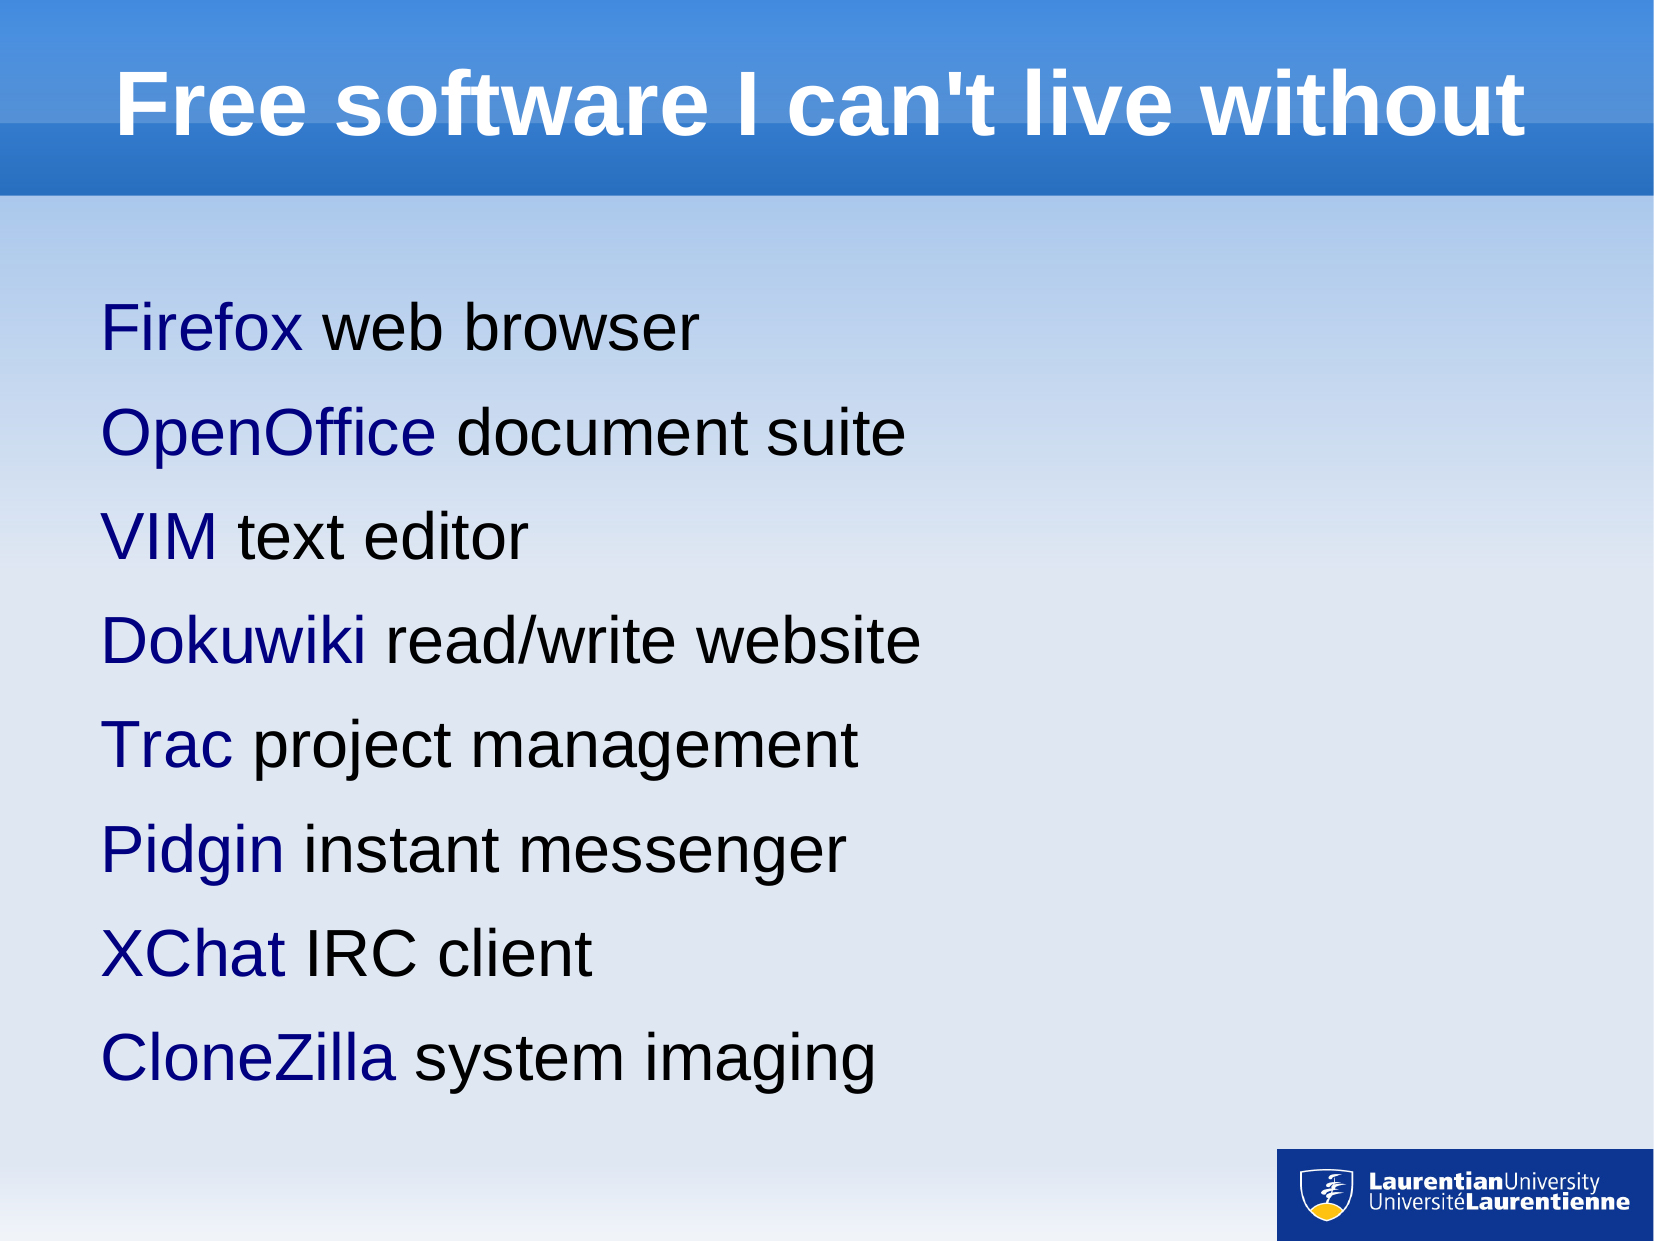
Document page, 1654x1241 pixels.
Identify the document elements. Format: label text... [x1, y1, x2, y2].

title Free software I can't live without [76, 0, 1565, 208]
picture [0, 0, 1654, 1241]
list Firefox web browser OpenOffice document suite VIM text editor Dokuwiki read/write website Trac project management Pidgin instant messenger XChat IRC client CloneZilla system imaging [82, 290, 1571, 1162]
